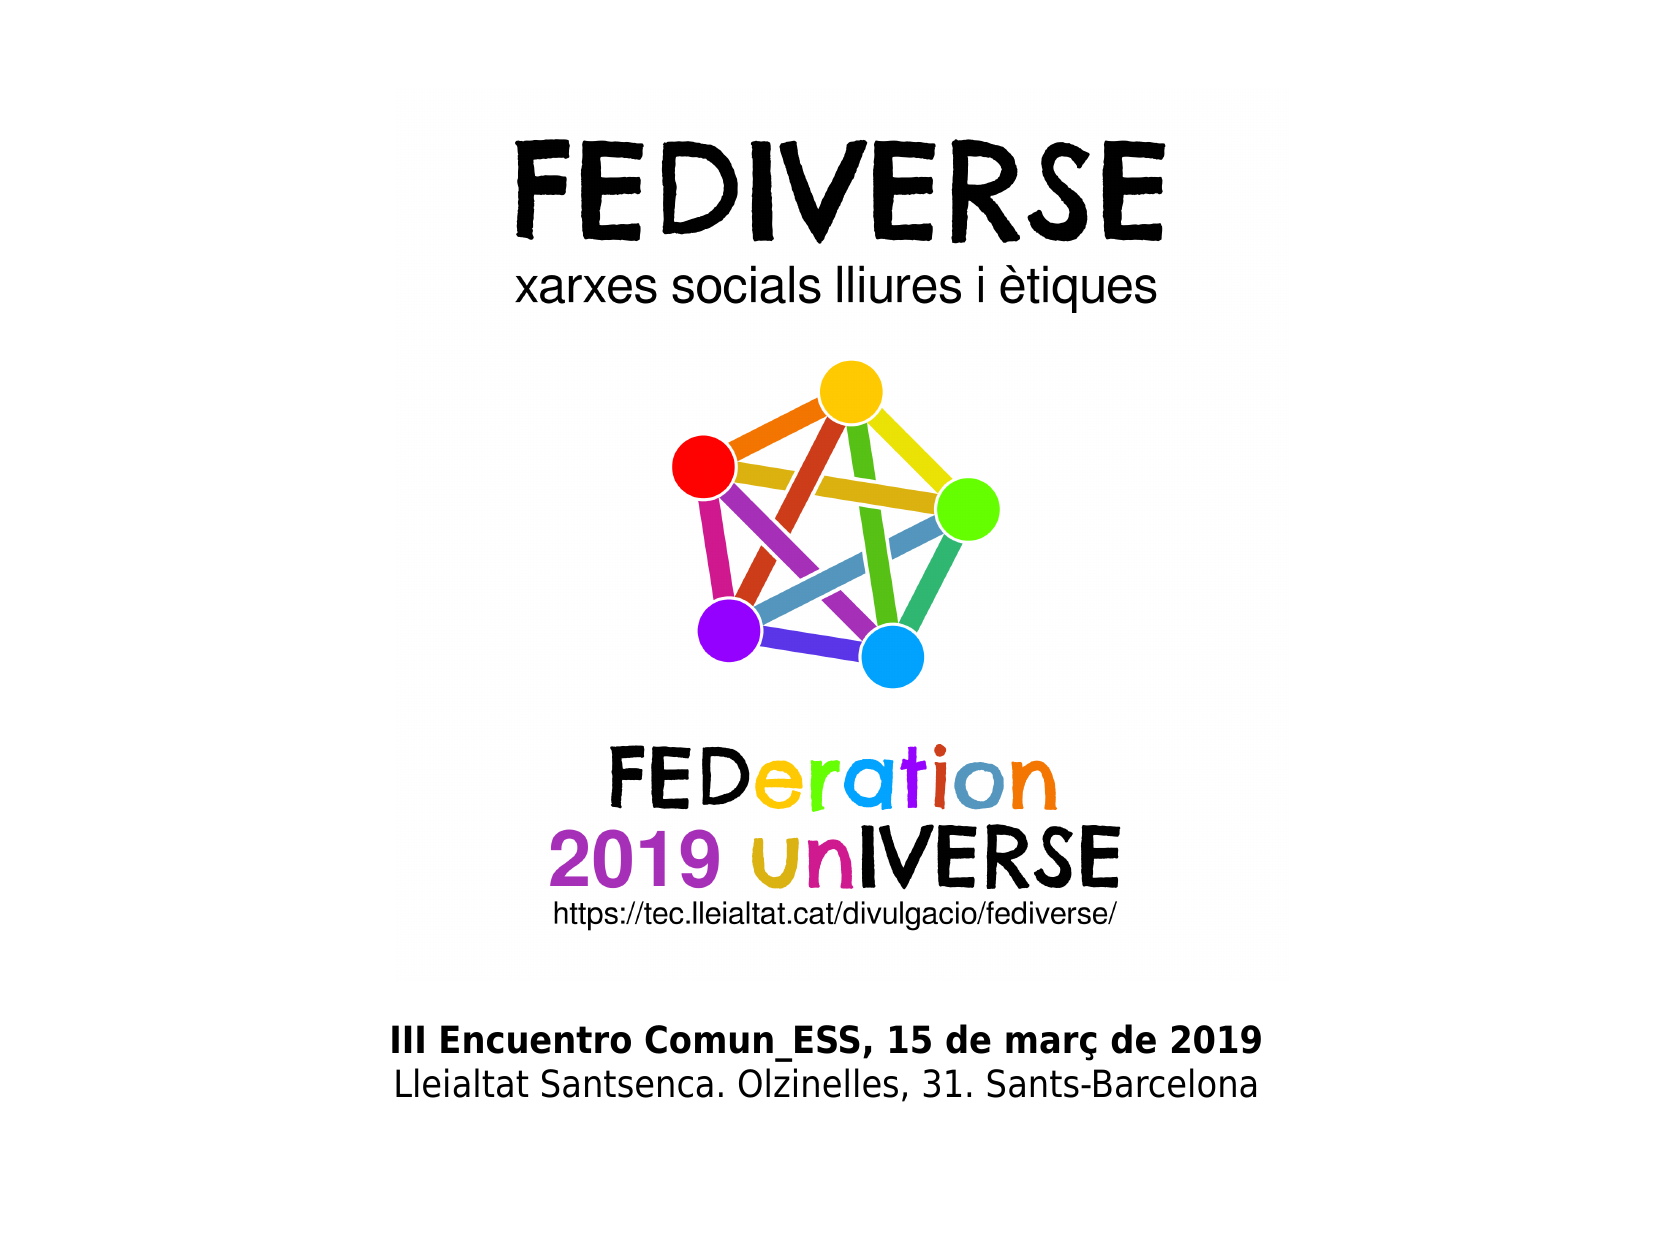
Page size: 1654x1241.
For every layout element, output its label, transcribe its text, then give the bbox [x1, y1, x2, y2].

title III Encuentro Comun_ESS, 15 de març de 2019 Lleialtat Santsenca. Olzinelles, 31. Sants-Barcelona [82, 958, 1571, 1166]
picture [395, 87, 1289, 981]
